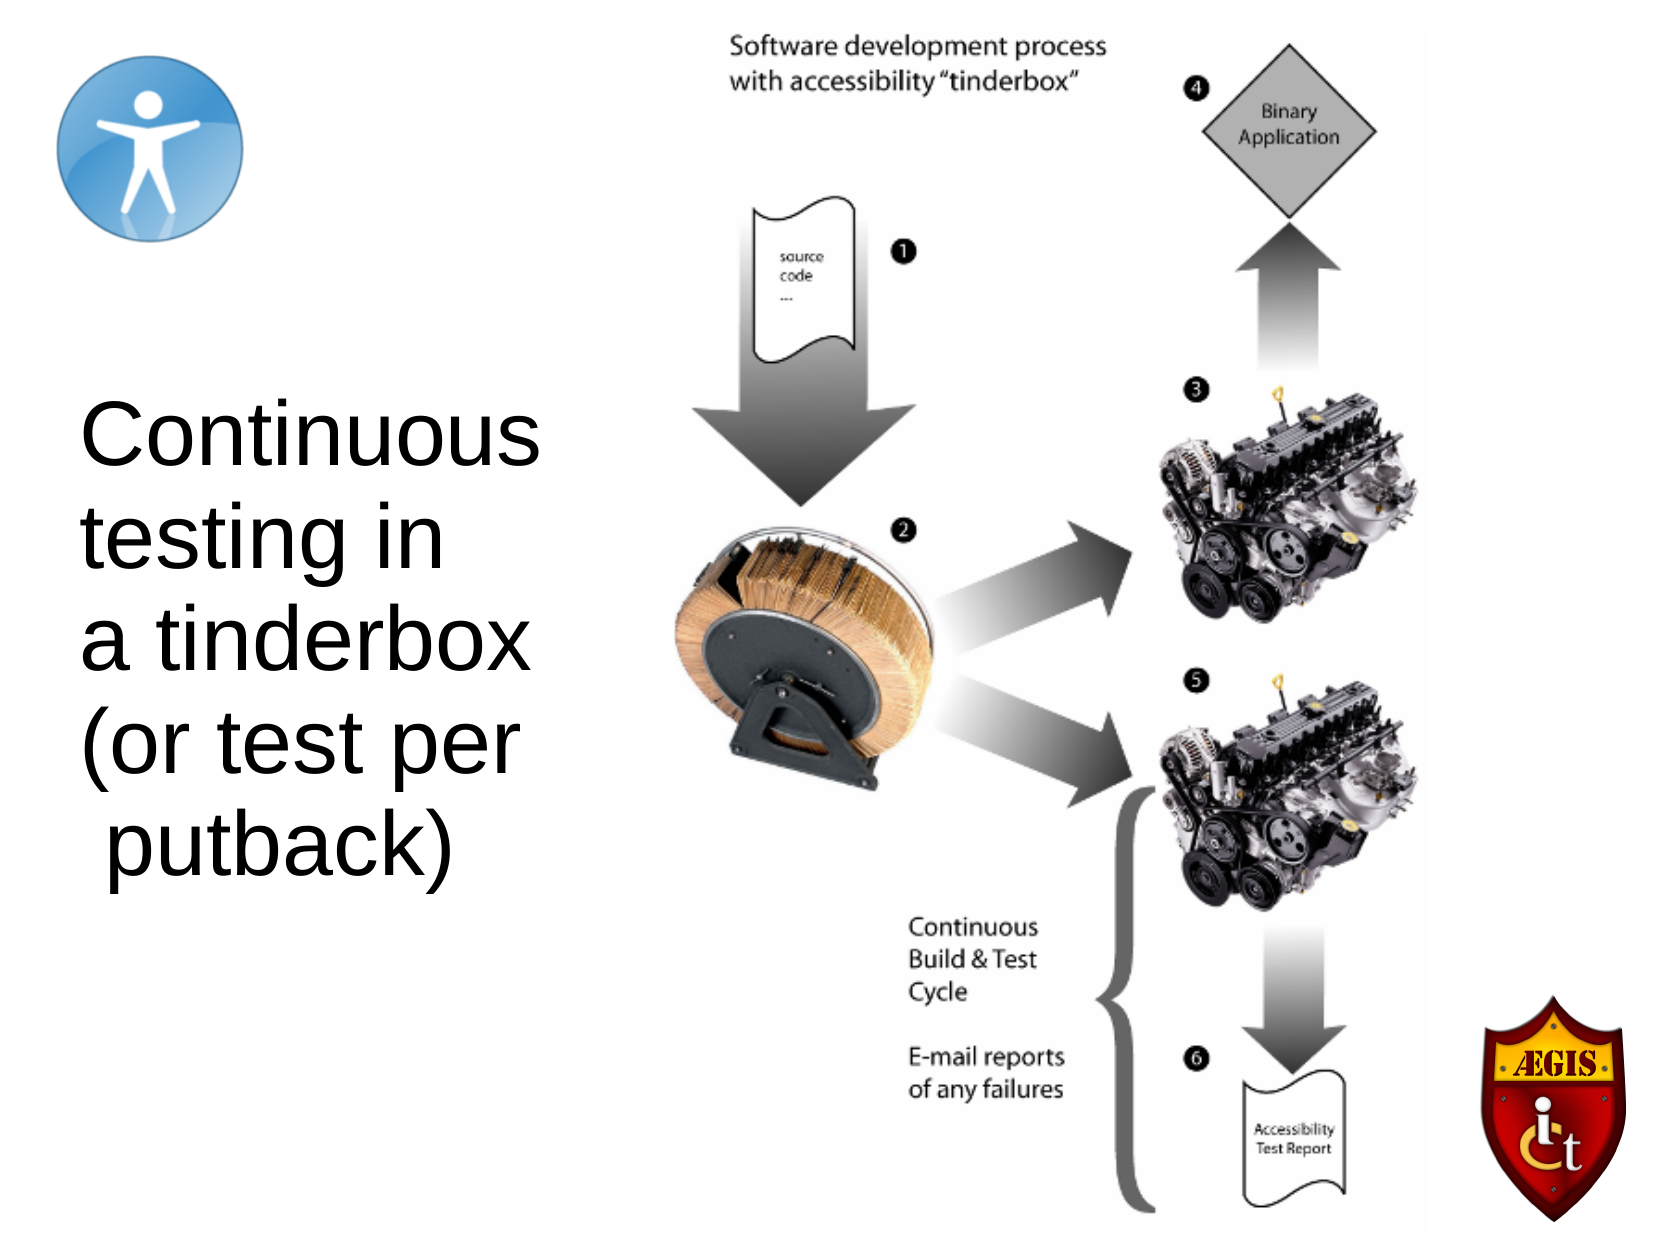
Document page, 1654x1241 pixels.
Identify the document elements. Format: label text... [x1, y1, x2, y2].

title Continuous testing in a tinderbox (or test per putback) [79, 300, 676, 978]
picture [674, 31, 1654, 1238]
picture [56, 55, 244, 243]
